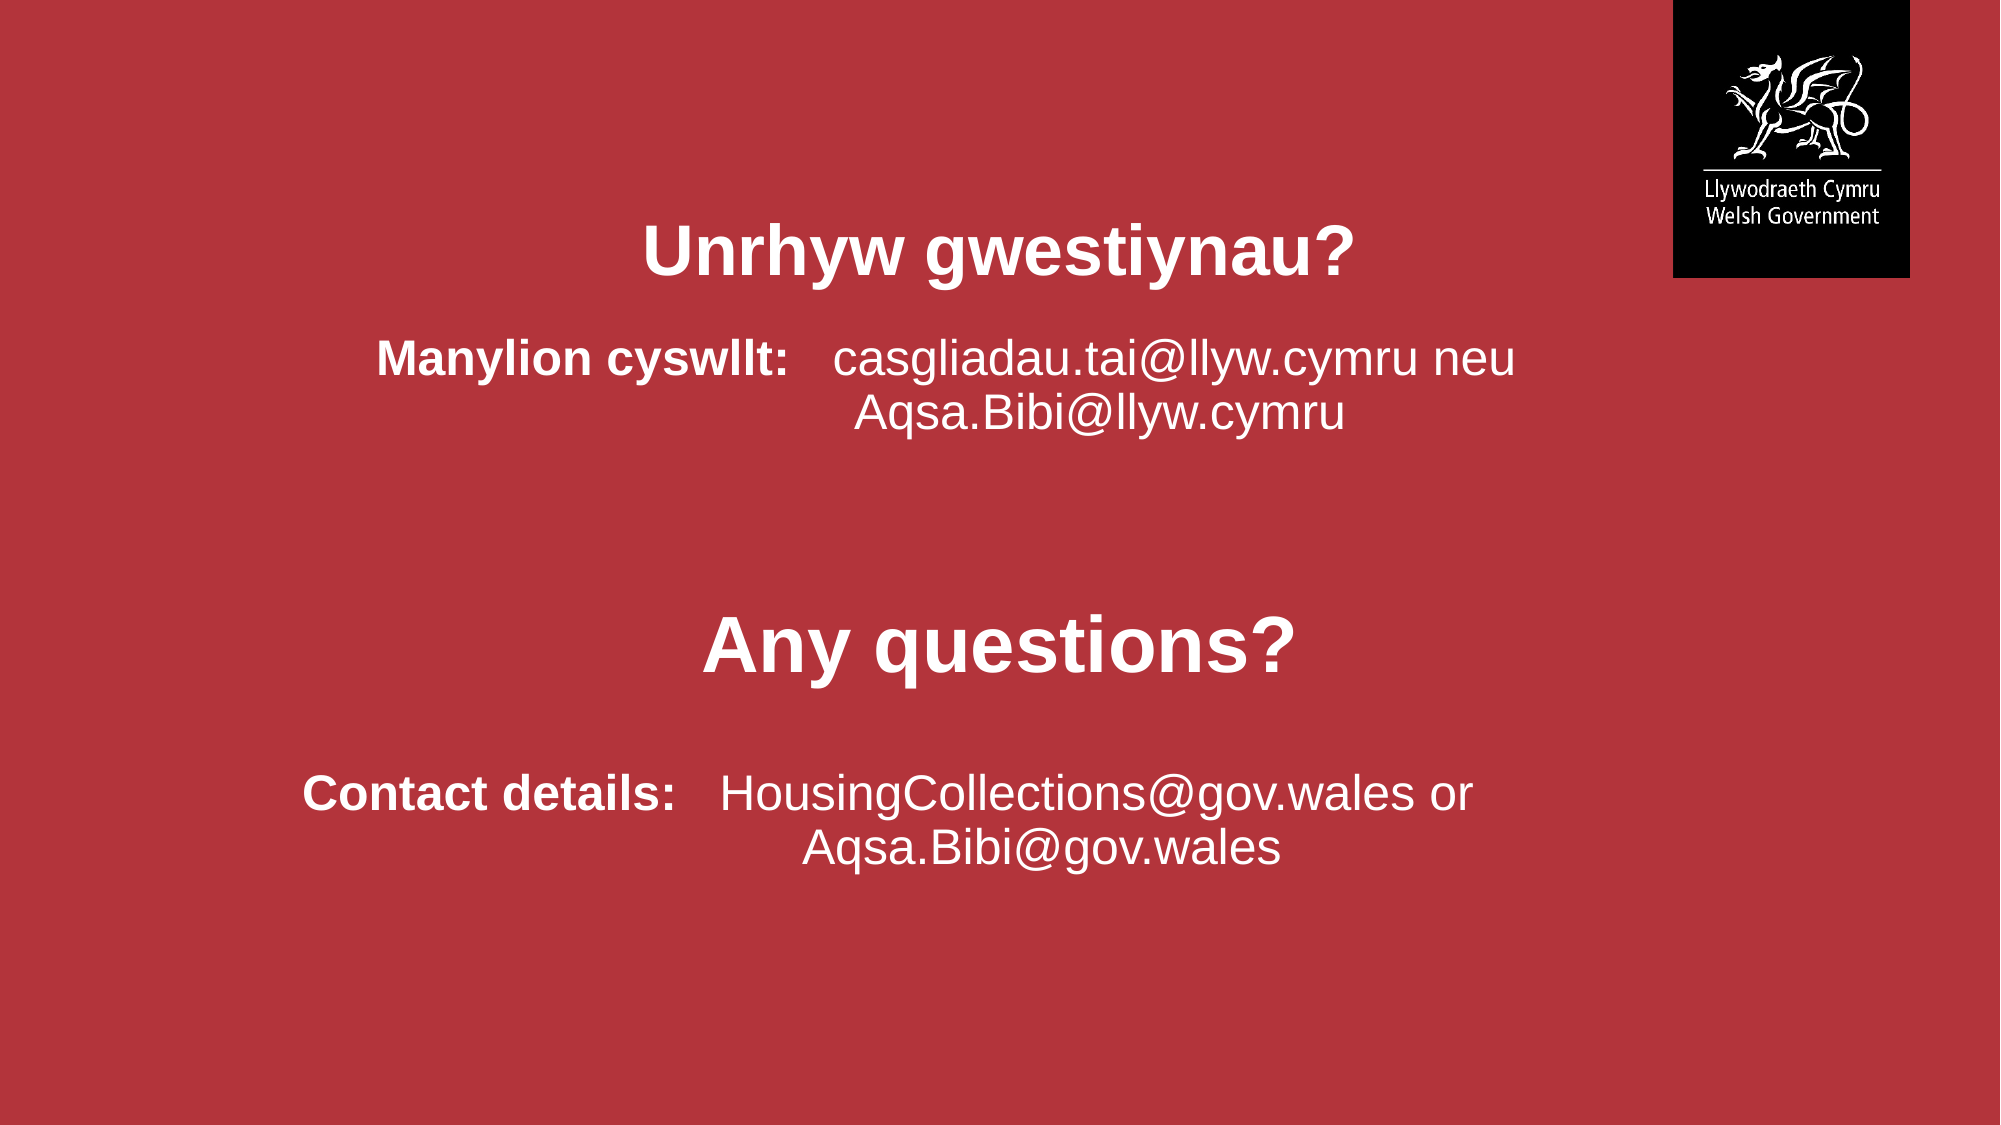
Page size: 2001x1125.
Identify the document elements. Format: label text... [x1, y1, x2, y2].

subtitle Manylion cyswllt: casgliadau.tai@llyw.cymru neu Aqsa.Bibi@llyw.cymru [360, 325, 1589, 597]
title Unrhyw gwestiynau? [411, 206, 1589, 385]
text_box Any questions? [249, 611, 1750, 790]
text_box Contact details: HousingCollections@gov.wales or Aqsa.Bibi@gov.wales [280, 790, 1720, 1032]
